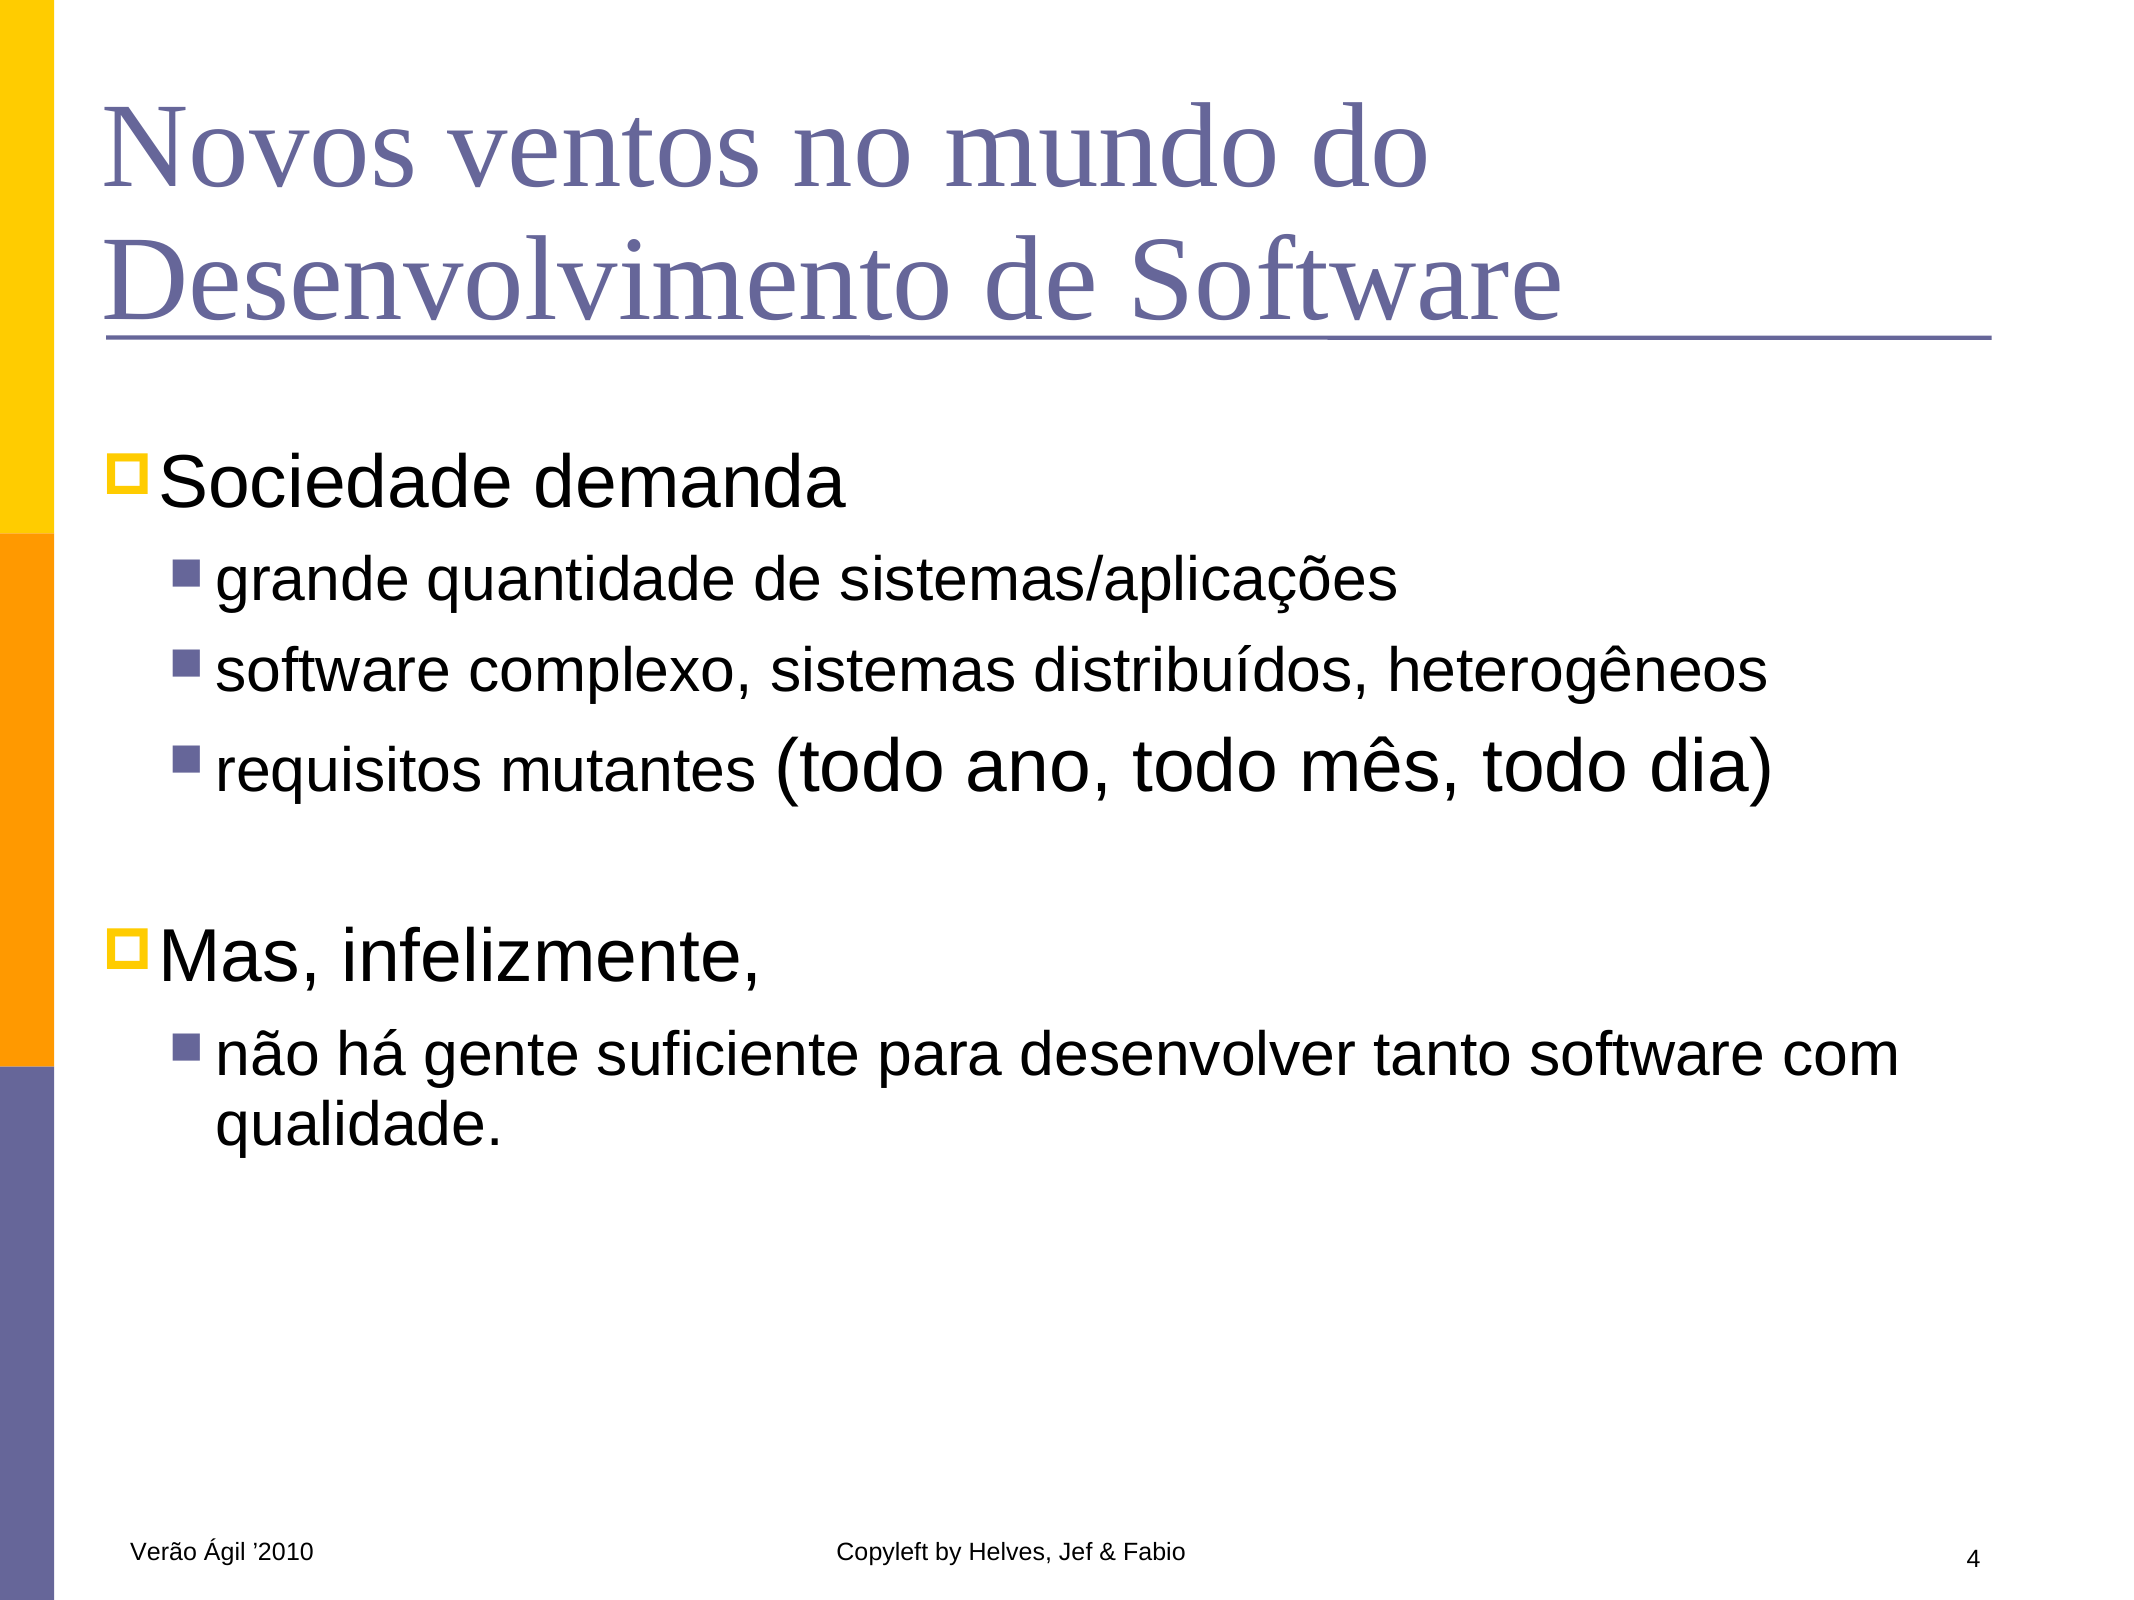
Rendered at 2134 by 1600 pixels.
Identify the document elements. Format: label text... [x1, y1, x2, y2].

text_box Copyleft by Helves, Jef & Fabio [827, 1535, 1271, 1582]
text_box Verão Ágil ’2010 [120, 1535, 438, 1582]
list Sociedade demanda grande quantidade de sistemas/aplicações software complexo, sistemas distribuídos, heterogêneos requisitos mutantes (todo ano, todo mês, todo dia) Mas, infelizmente, não há gente suficiente para desenvolver tanto software com qualidade. [89, 430, 2134, 1211]
title Novos ventos no mundo do Desenvolvimento de Software [83, 18, 1954, 355]
text_box [0, 0, 55, 1600]
